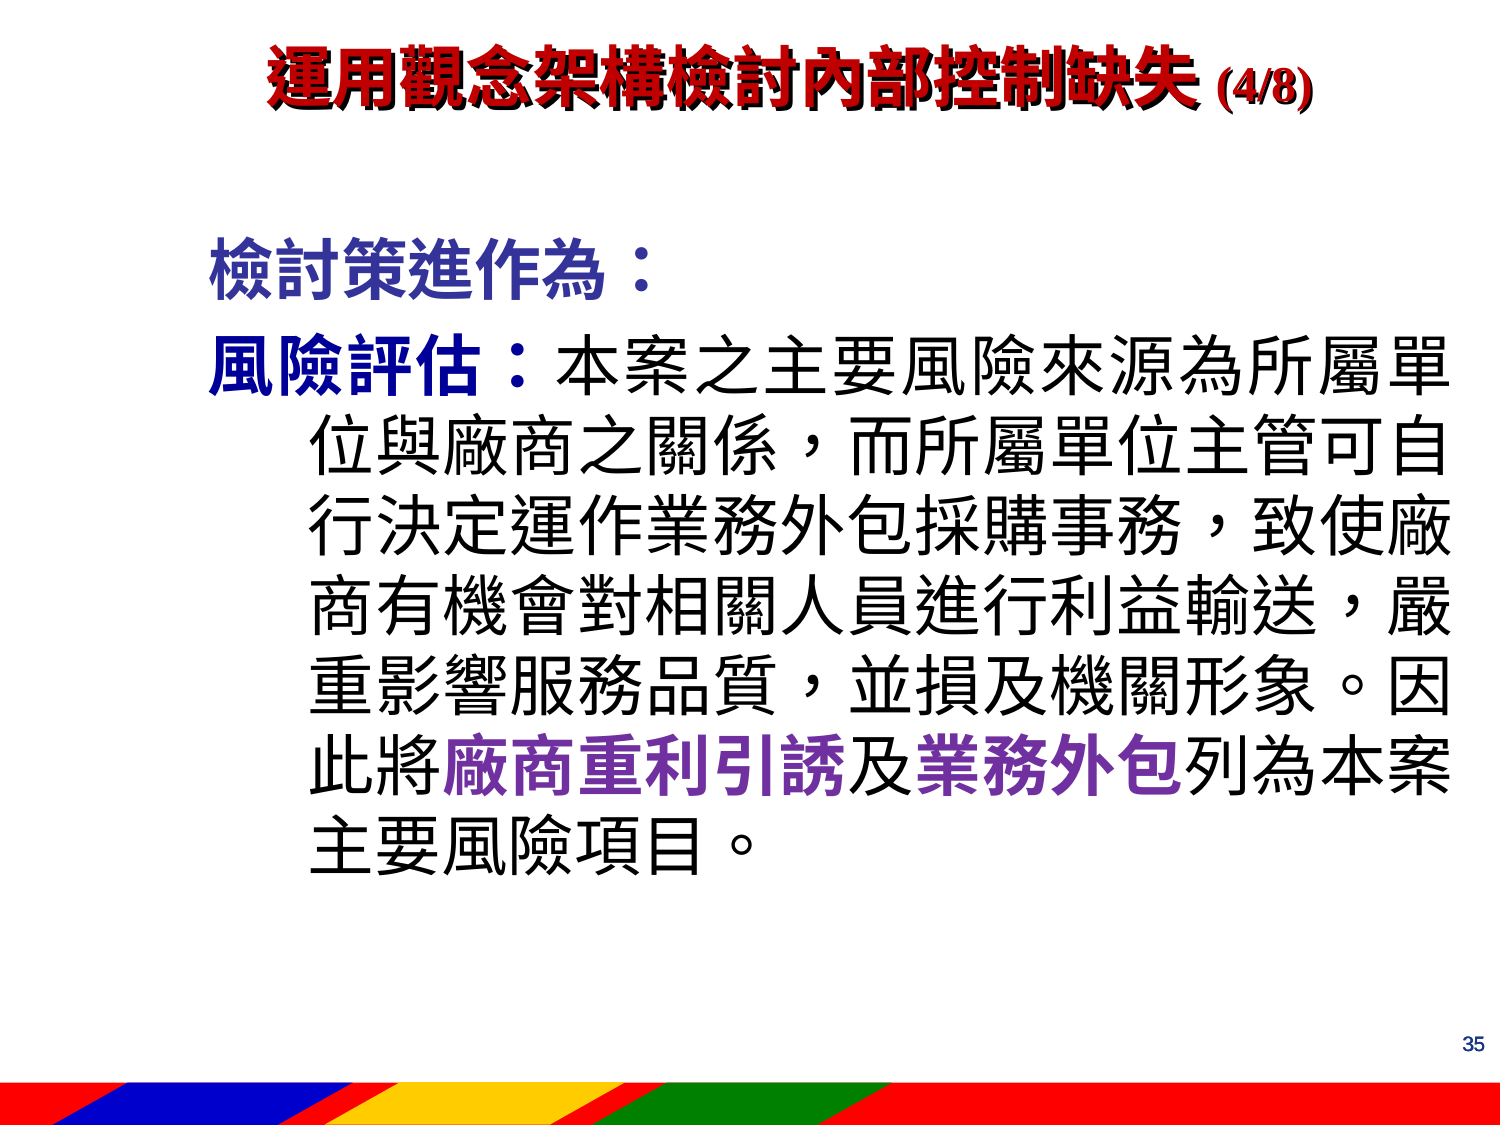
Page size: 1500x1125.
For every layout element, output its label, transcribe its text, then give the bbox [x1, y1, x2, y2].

text_box 運用觀念架構檢討內部控制缺失(4/8) [84, 12, 1494, 138]
text_box <編號> [1149, 1023, 1500, 1099]
subtitle 檢討策進作為： 風險評估：本案之主要風險來源為所屬單位與廠商之關係，而所屬單位主管可自行決定運作業務外包採購事務，致使廠商有機會對相關人員進行利益輸送，嚴重影響服務品質，並損及機關形象。因此將廠商重利引誘及業務外包列為本案主要風險項目。 [192, 220, 1469, 1024]
